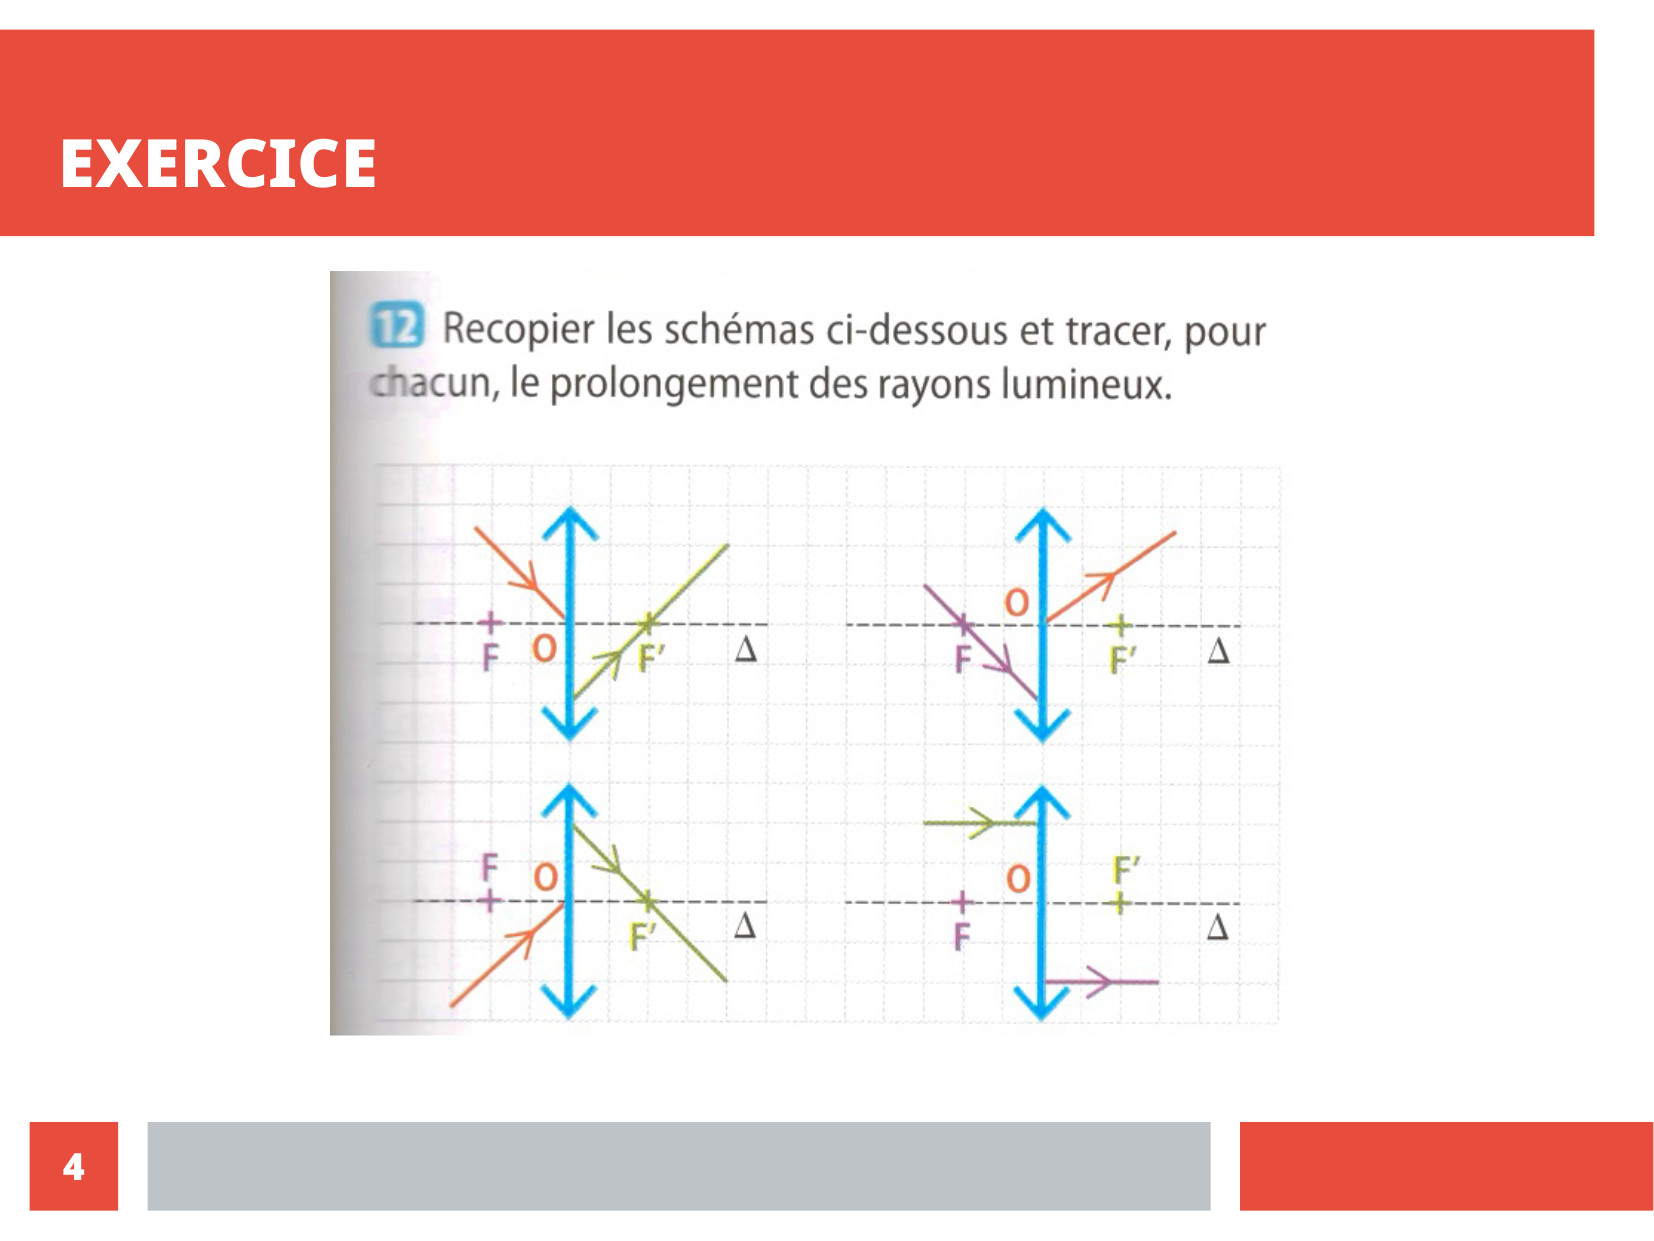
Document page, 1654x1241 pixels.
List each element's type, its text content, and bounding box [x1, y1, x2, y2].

picture [330, 271, 1300, 1058]
title EXERCICE [59, 59, 1595, 207]
